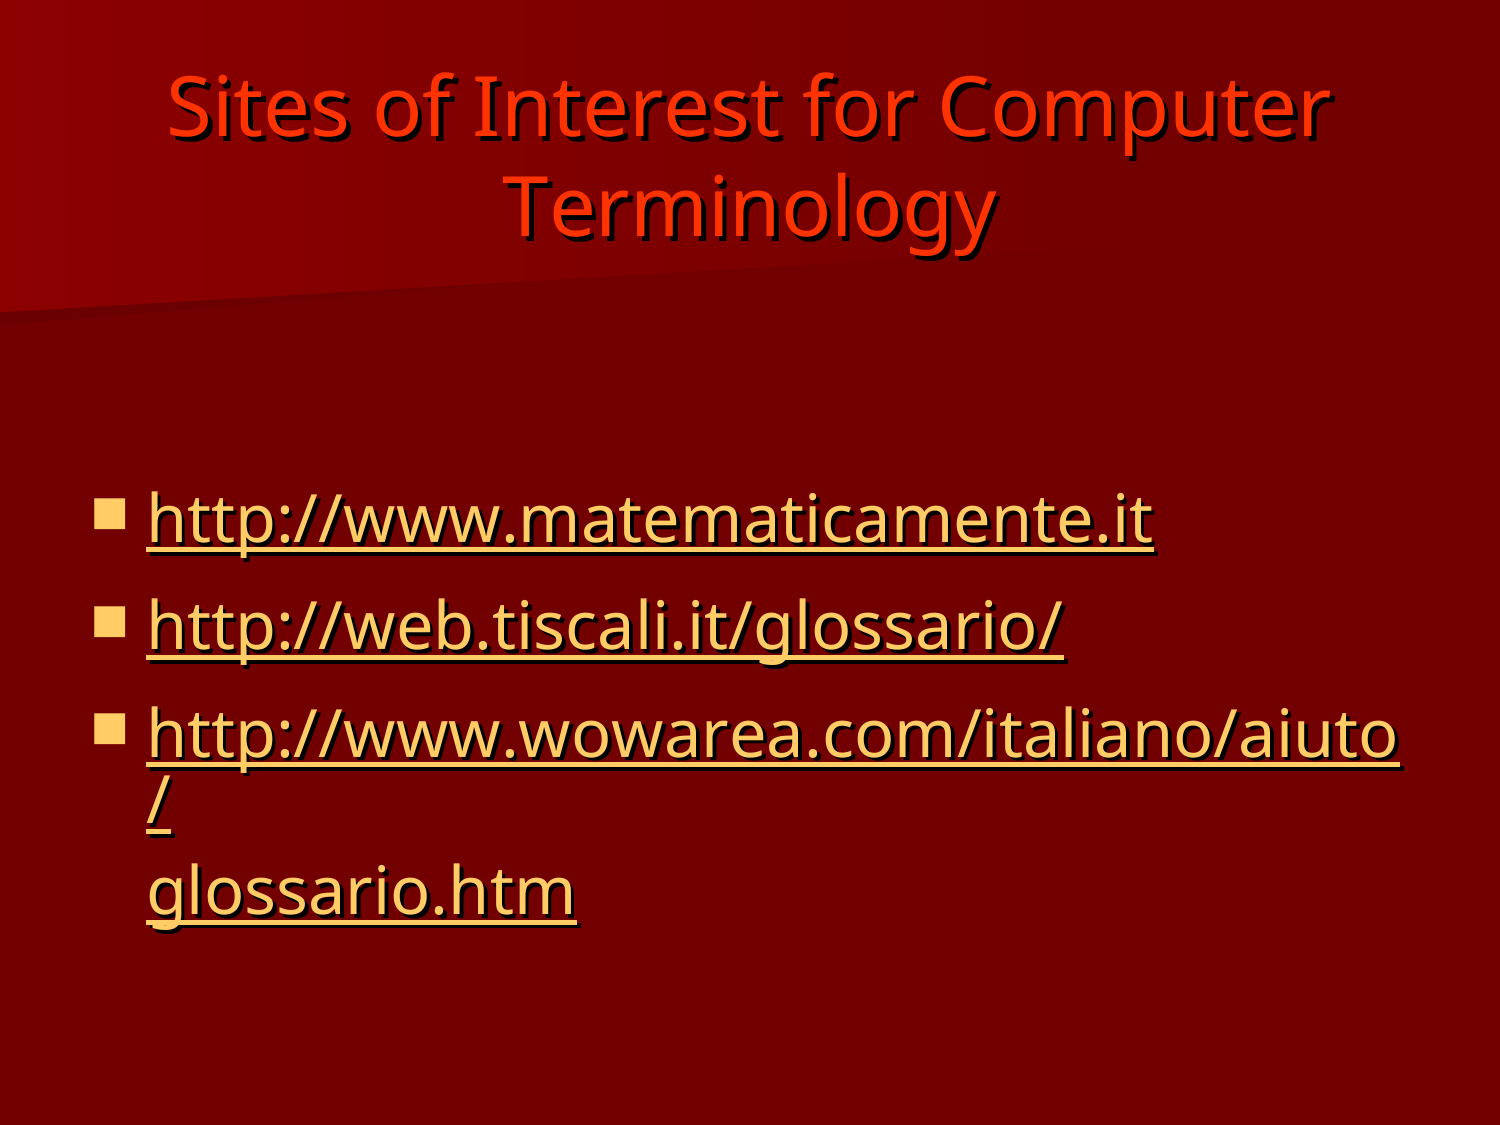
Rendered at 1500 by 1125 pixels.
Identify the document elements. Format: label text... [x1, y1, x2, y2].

list http://www.matematicamente.it http://web.tiscali.it/glossario/ http://www.wowarea.com/italiano/aiuto/glossario.htm [75, 467, 1426, 1000]
title Sites of Interest for Computer Terminology [75, 45, 1426, 362]
